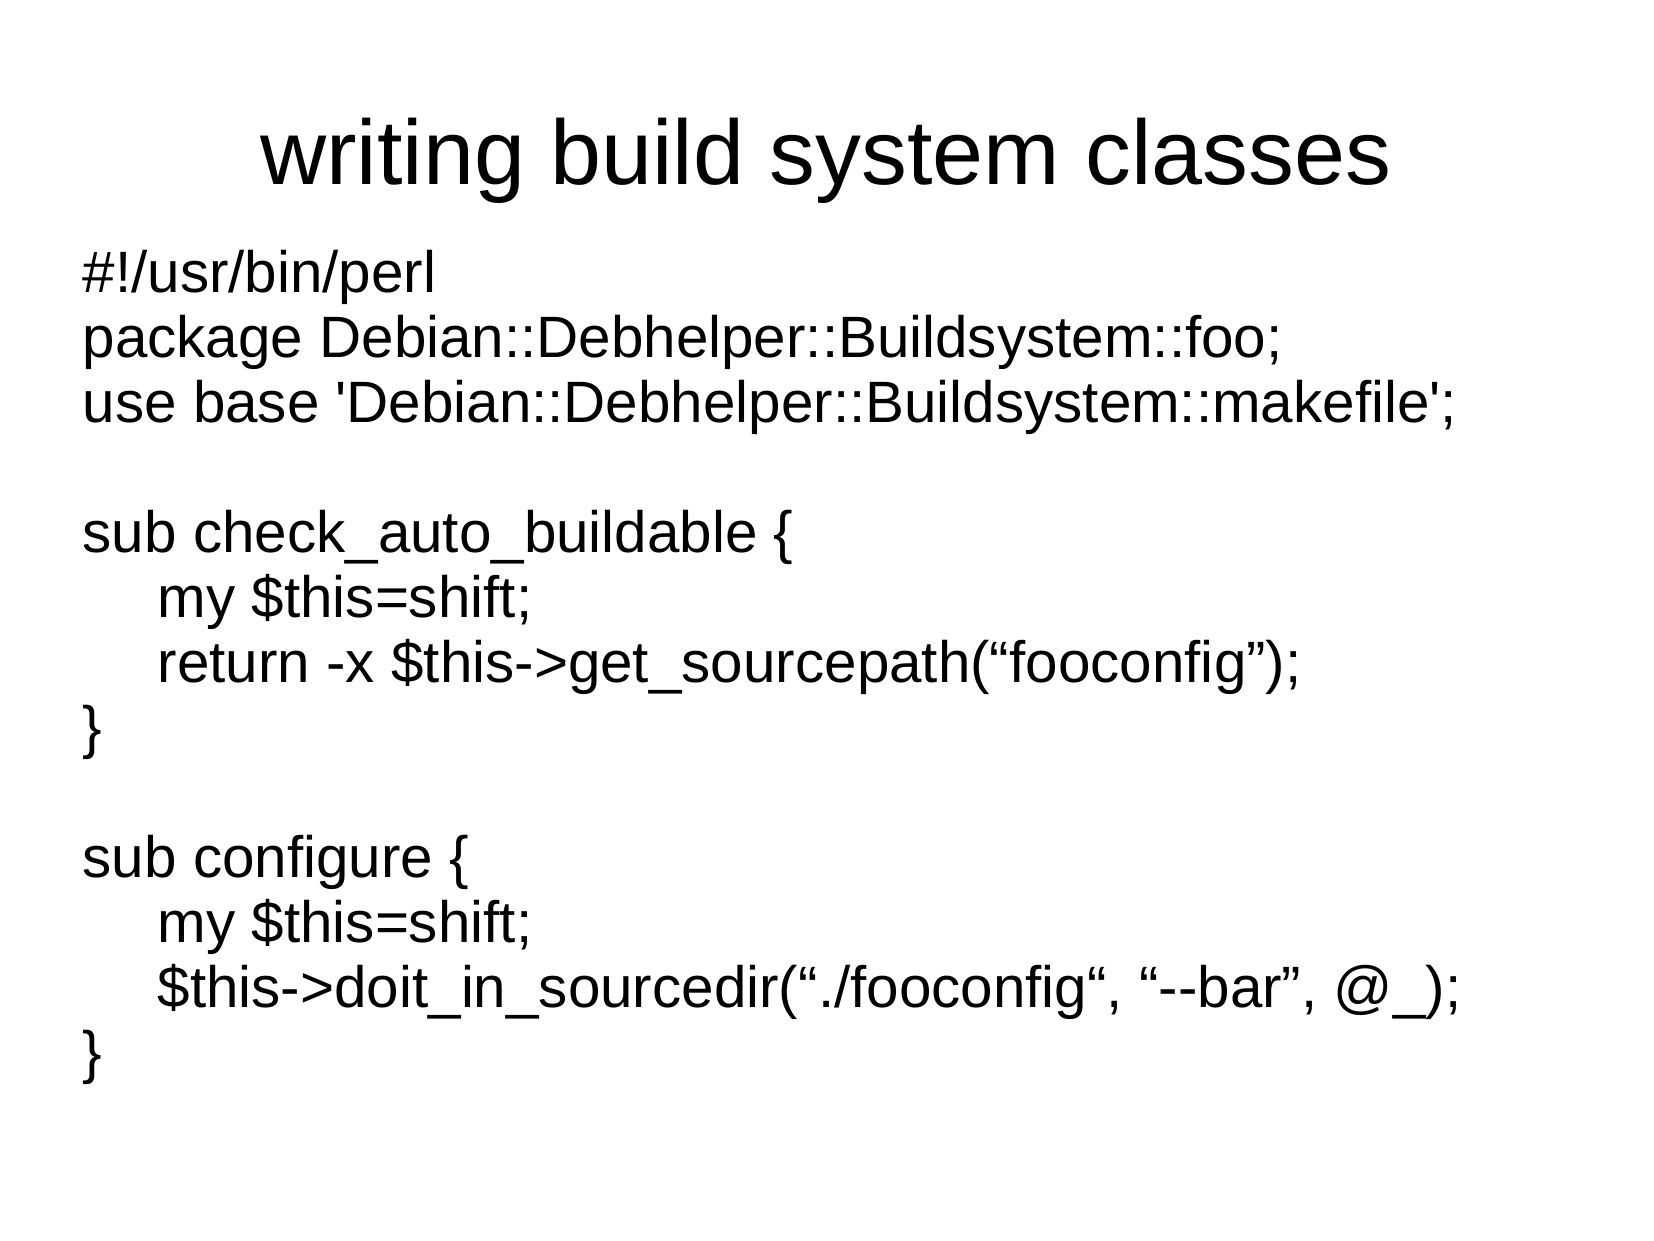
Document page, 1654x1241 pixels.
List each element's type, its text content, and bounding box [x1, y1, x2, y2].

subtitle #!/usr/bin/perl package Debian::Debhelper::Buildsystem::foo; use base 'Debian::Debhelper::Buildsystem::makefile'; sub check_auto_buildable { my $this=shift; return -x $this->get_sourcepath(“fooconfig”); } sub configure { my $this=shift; $this->doit_in_sourcedir(“./fooconfig“, “--bar”, @_); } [82, 250, 1571, 1160]
title writing build system classes [82, 56, 1571, 250]
